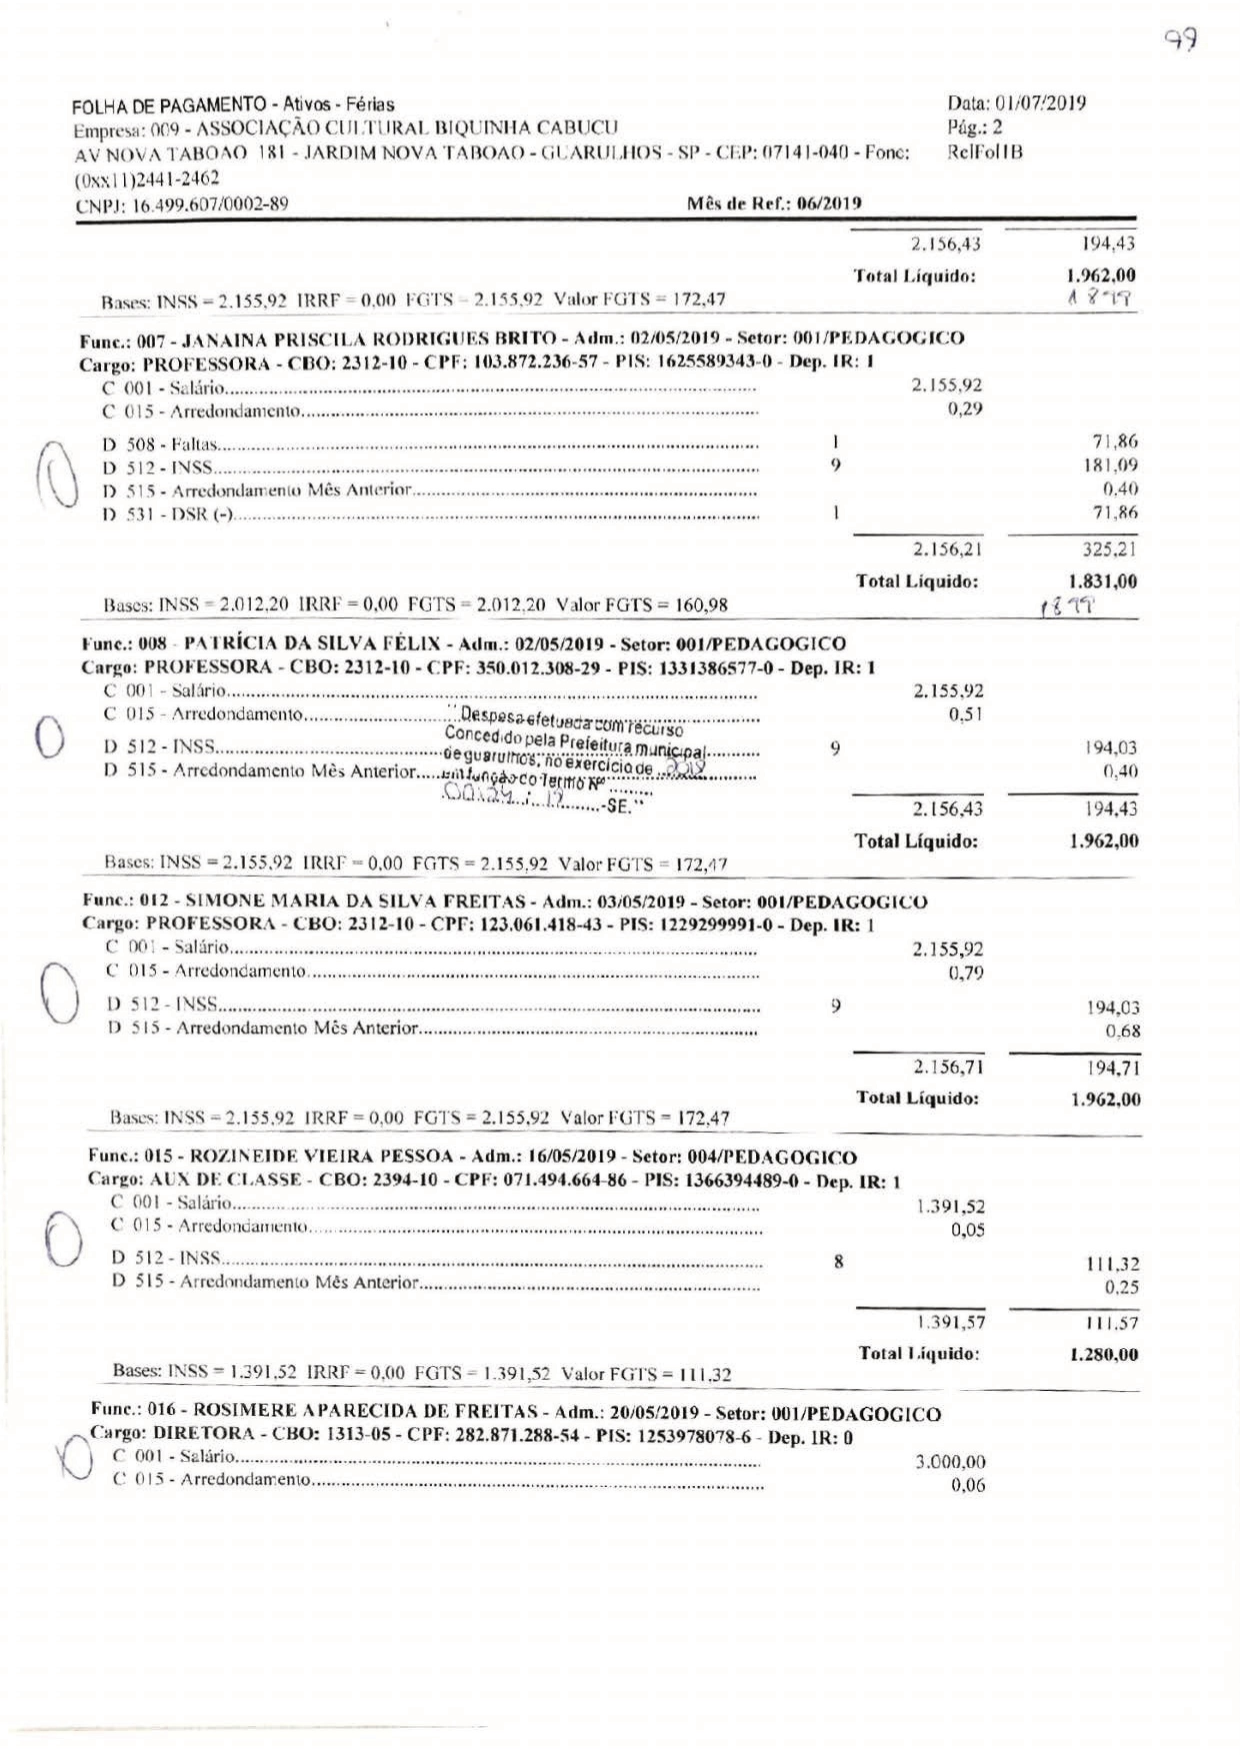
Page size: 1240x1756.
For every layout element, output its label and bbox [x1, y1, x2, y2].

text_box [0, 0, 1240, 1755]
